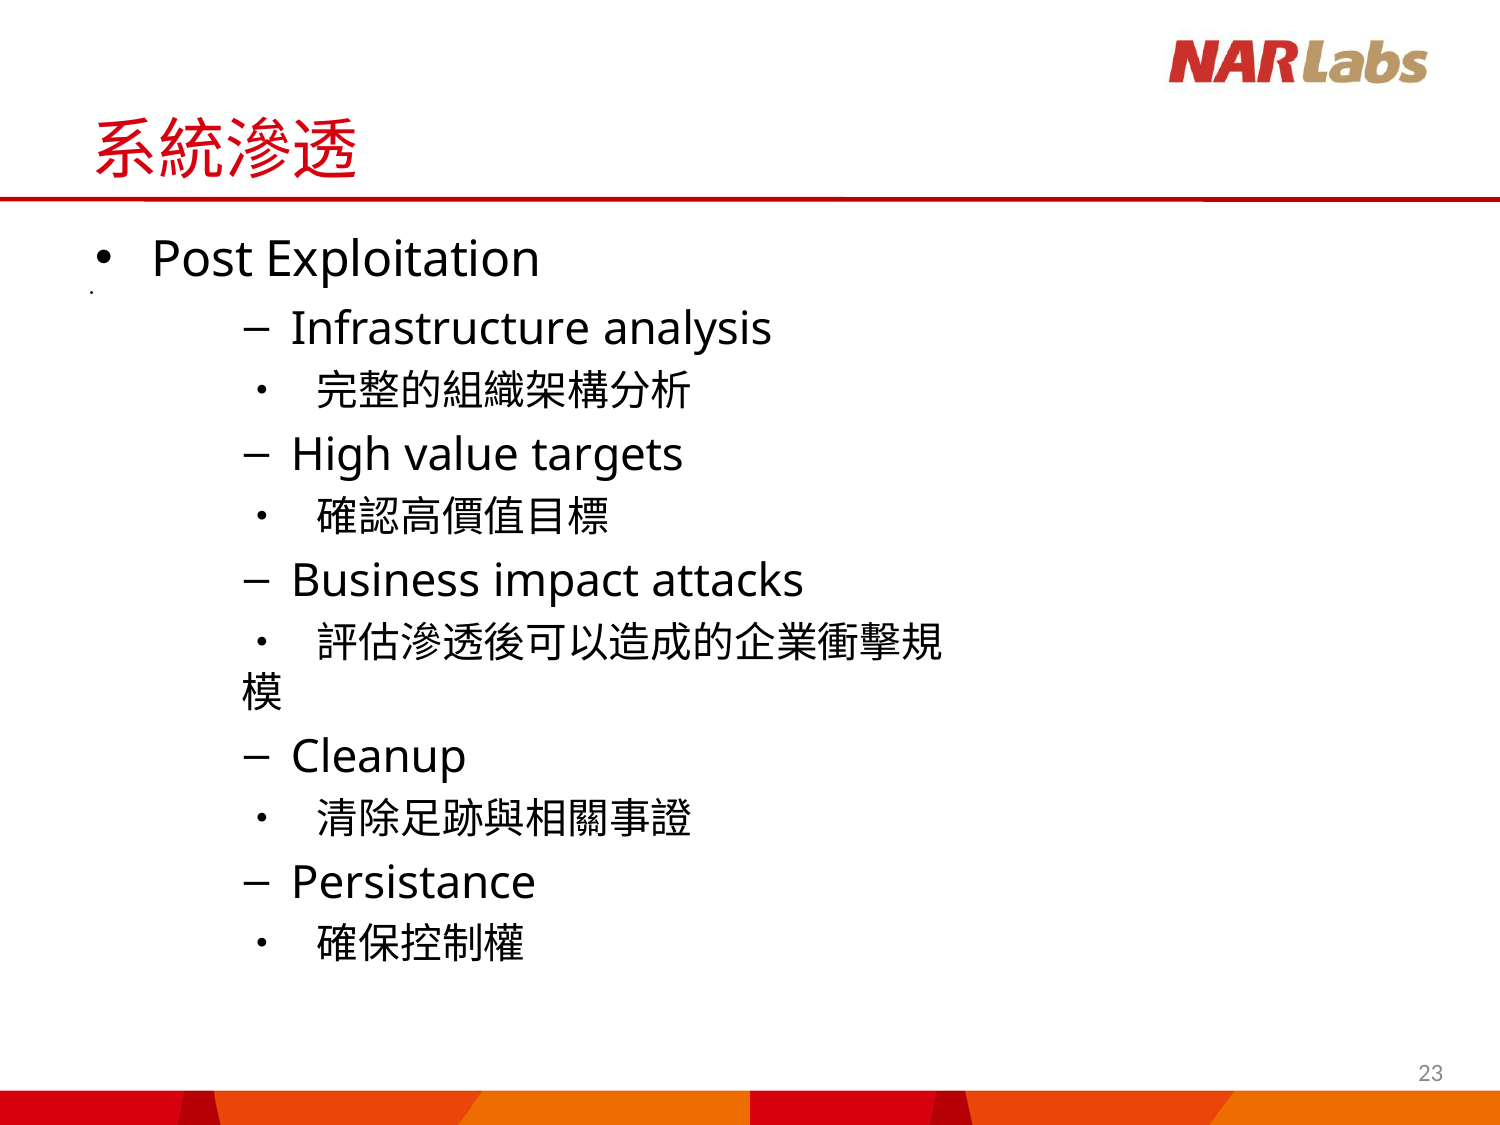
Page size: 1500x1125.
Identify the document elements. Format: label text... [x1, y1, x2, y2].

text_box Post Exploitation Infrastructure analysis • 完整的組織架構分析 High value targets • 確認高價值目標 Business impact attacks • 評估滲透後可以造成的企業衝擊規模 Cleanup • 清除足跡與相關事證 Persistance • 確保控制權 [89, 226, 950, 919]
title 系統滲透 [89, 107, 1411, 189]
text_box 21 [1414, 1056, 1448, 1090]
